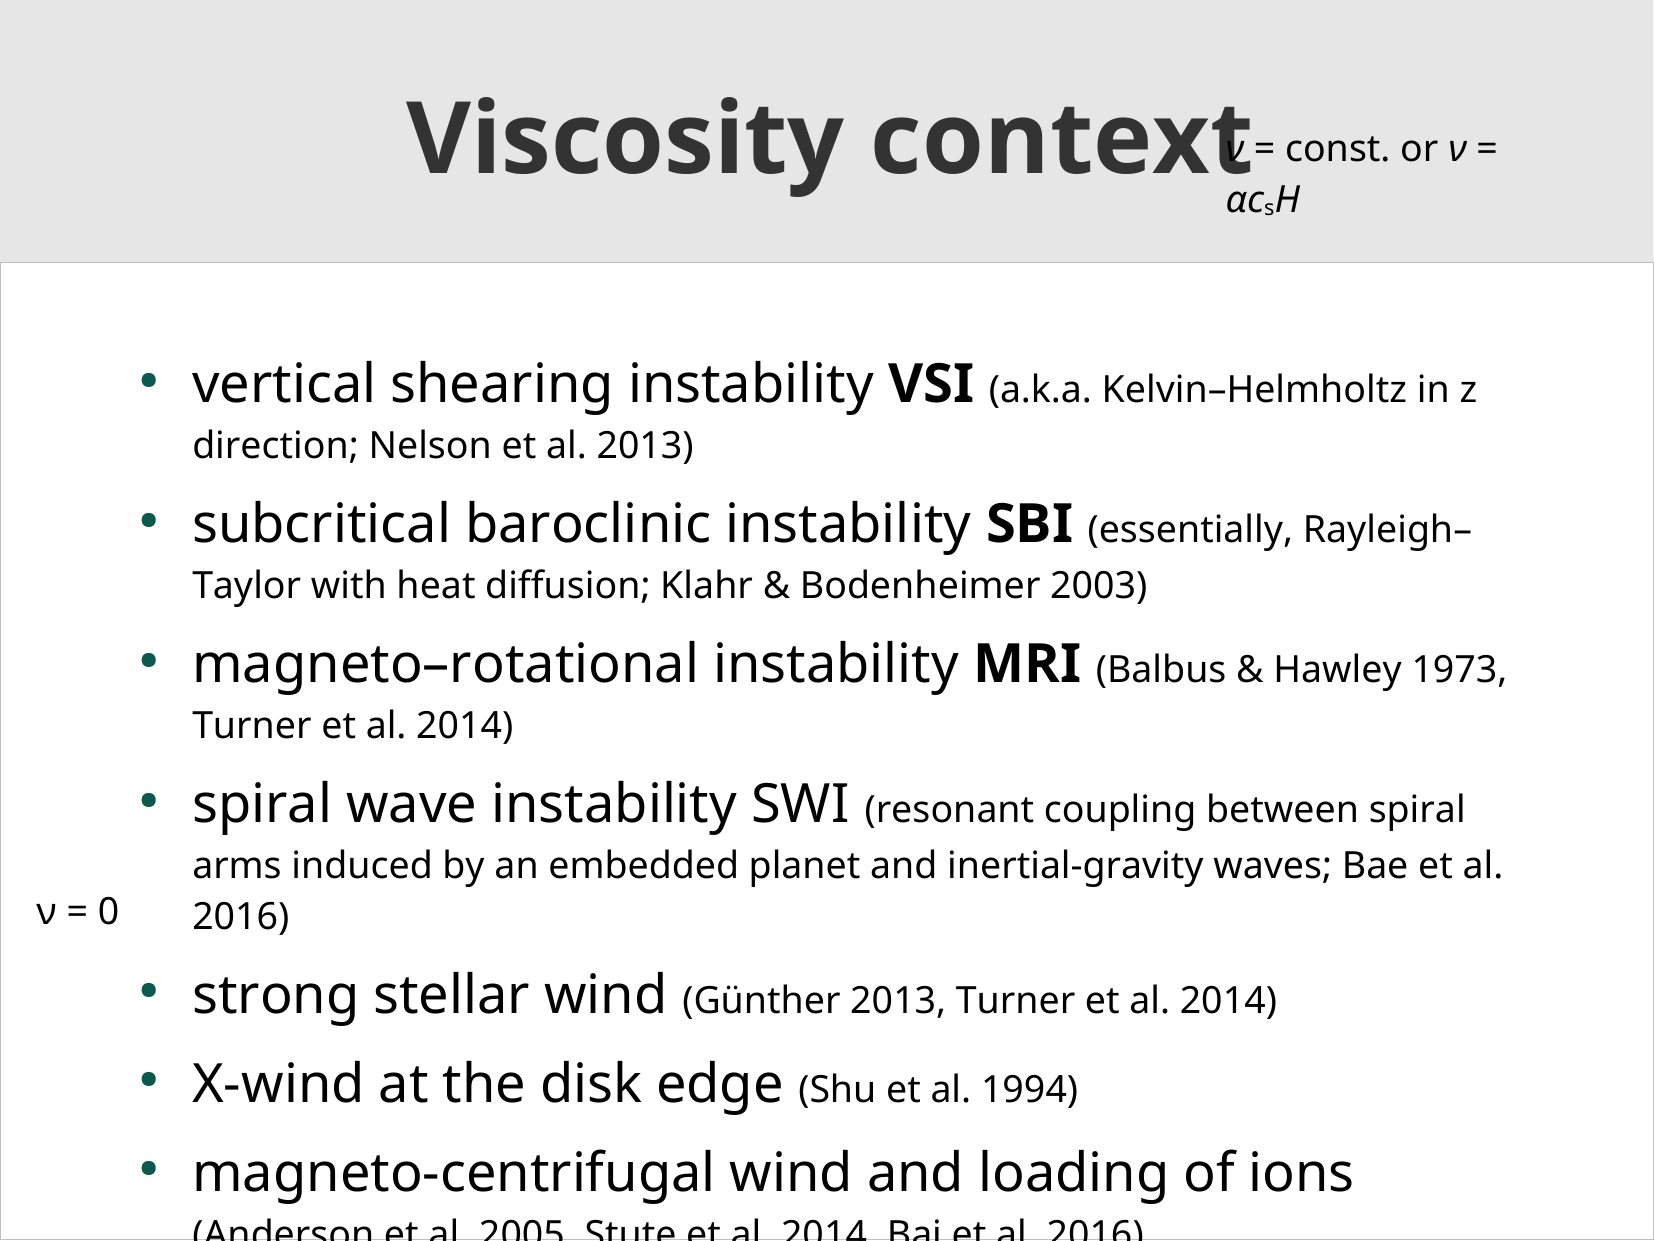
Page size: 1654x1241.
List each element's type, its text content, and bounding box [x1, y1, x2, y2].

text_box ν = 0 [21, 876, 125, 939]
text_box ν = const. or ν = αcsH [1210, 113, 1571, 176]
title Viscosity context [124, 31, 1537, 239]
list vertical shearing instability VSI (a.k.a. Kelvin–Helmholtz in z direction; Nelson et al. 2013) subcritical baroclinic instability SBI (essentially, Rayleigh–Taylor with heat diffusion; Klahr & Bodenheimer 2003) magneto–rotational instability MRI (Balbus & Hawley 1973, Turner et al. 2014) spiral wave instability SWI (resonant coupling between spiral arms induced by an embedded planet and inertial-gravity waves; Bae et al. 2016) strong stellar wind (Günther 2013, Turner et al. 2014) X-wind at the disk edge (Shu et al. 1994) magneto-centrifugal wind and loading of ions (Anderson et al. 2005, Stute et al. 2014, Bai et al. 2016) [121, 344, 1534, 1149]
